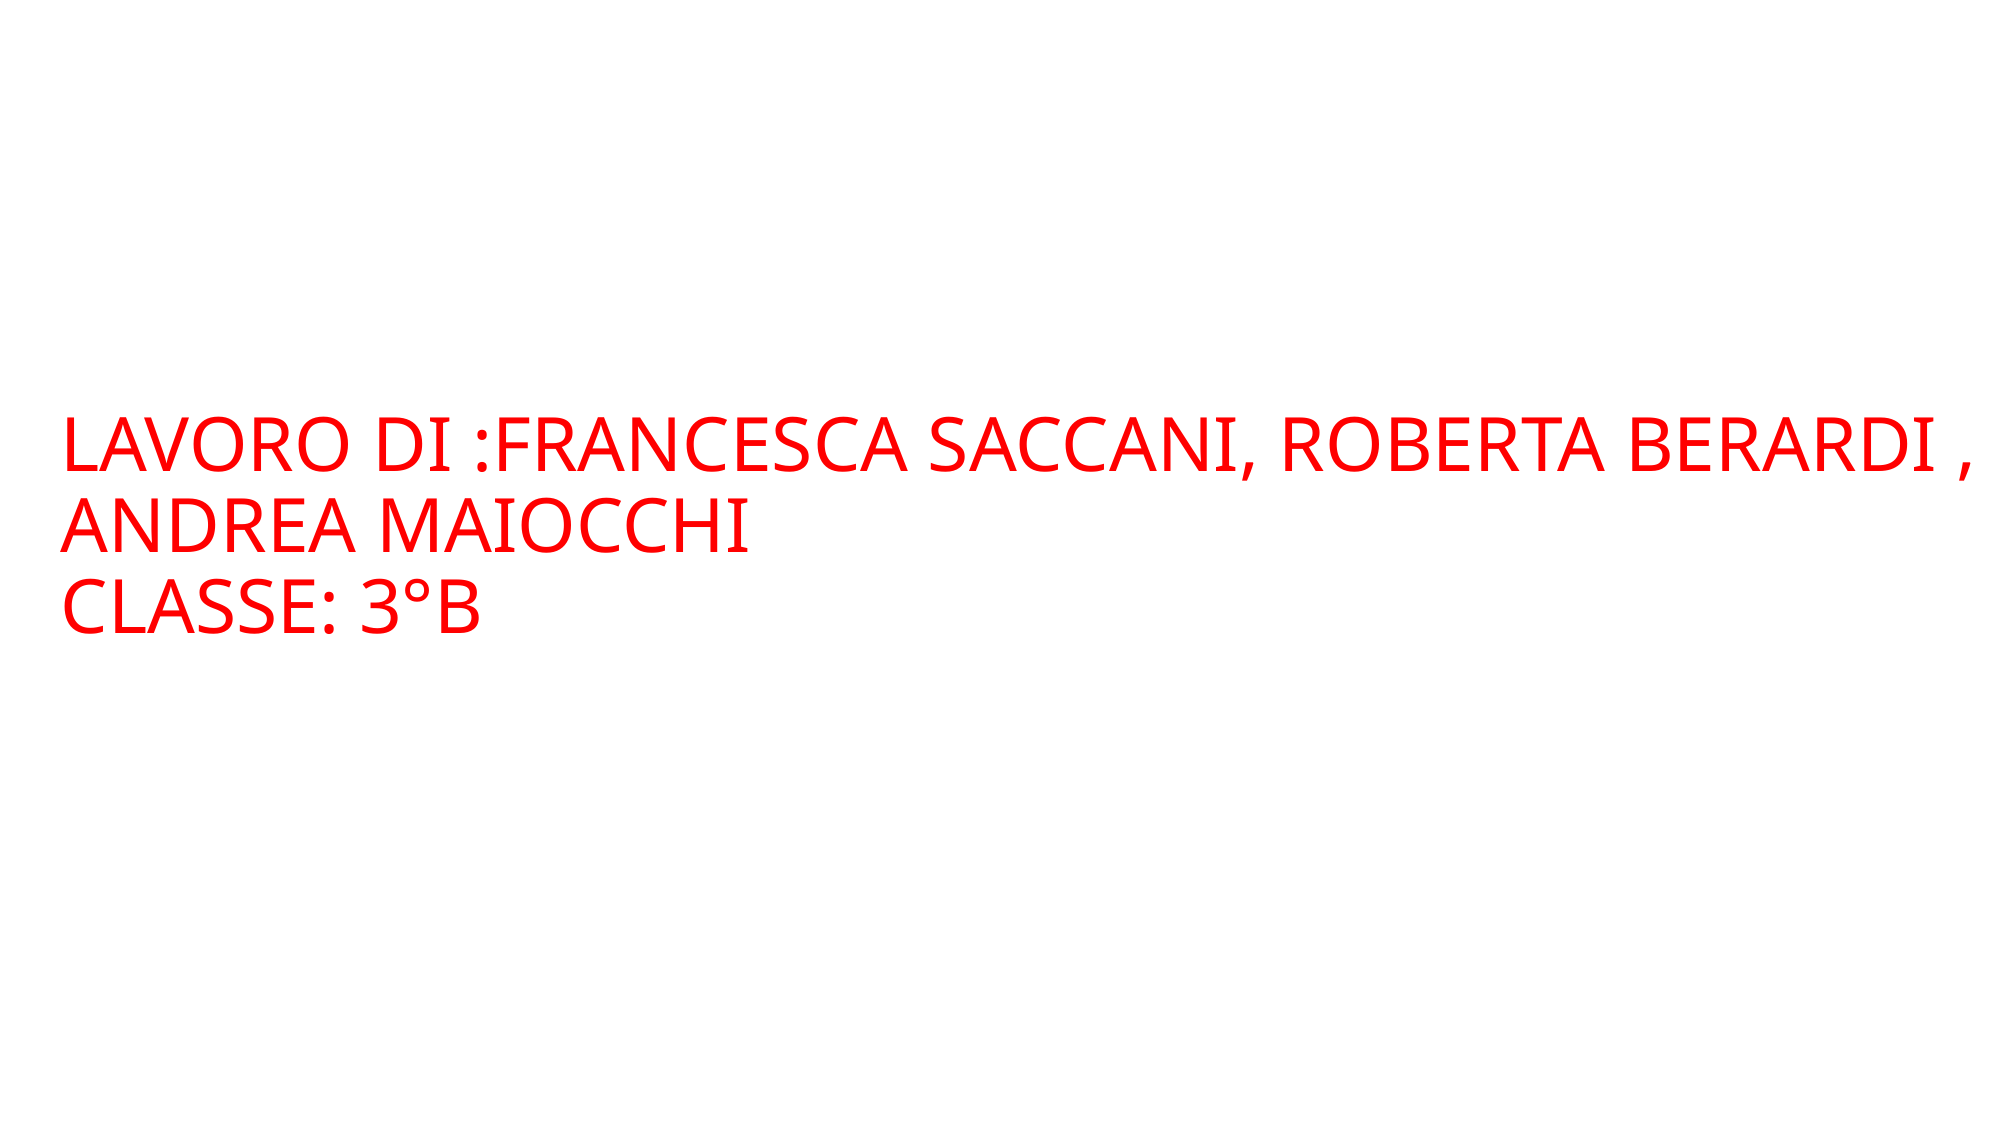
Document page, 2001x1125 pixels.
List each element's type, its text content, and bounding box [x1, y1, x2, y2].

title LAVORO DI :FRANCESCA SACCANI, ROBERTA BERARDI , ANDREA MAIOCCHI CLASSE: 3°B [45, 399, 2000, 720]
